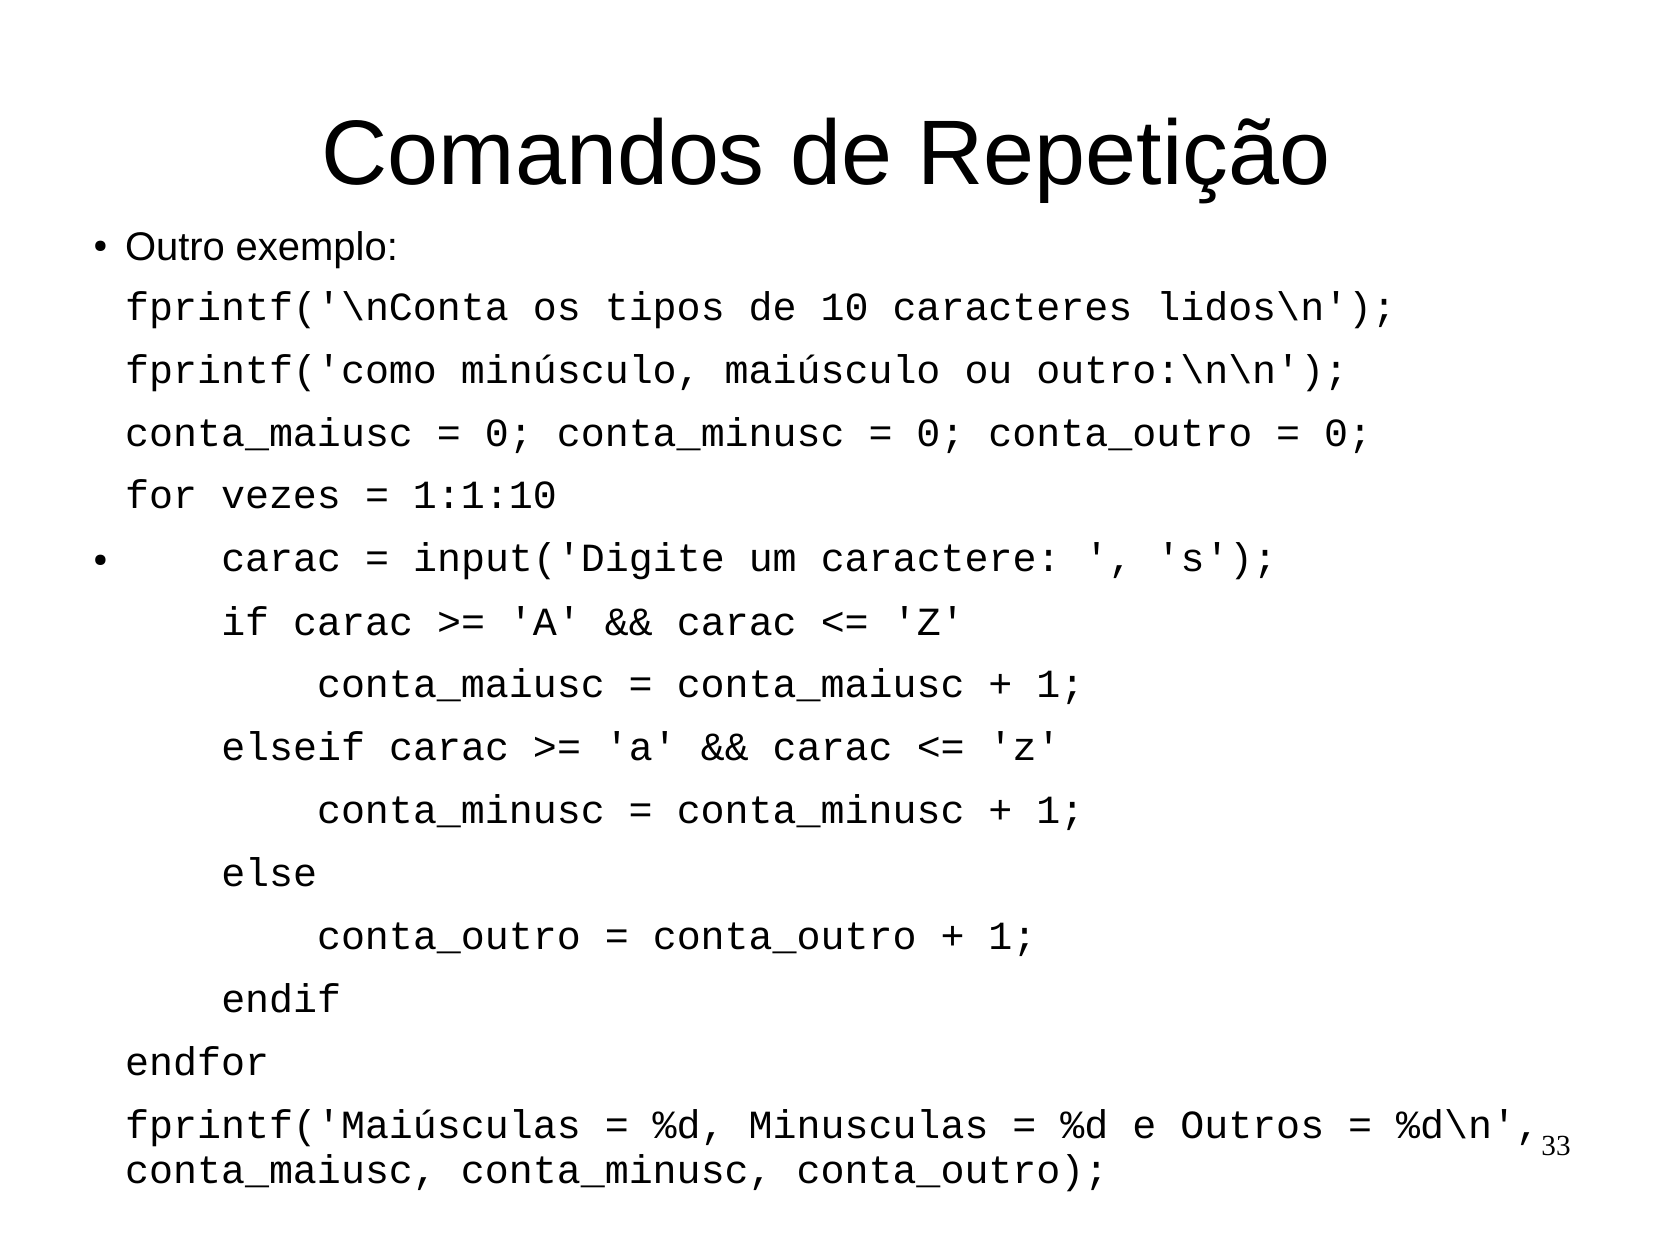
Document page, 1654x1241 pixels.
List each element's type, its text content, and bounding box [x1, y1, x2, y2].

list Outro exemplo: fprintf('\nConta os tipos de 10 caracteres lidos\n'); fprintf('como minúsculo, maiúsculo ou outro:\n\n'); conta_maiusc = 0; conta_minusc = 0; conta_outro = 0; for vezes = 1:1:10 carac = input('Digite um caractere: ', 's'); if carac >= 'A' && carac <= 'Z' conta_maiusc = conta_maiusc + 1; elseif carac >= 'a' && carac <= 'z' conta_minusc = conta_minusc + 1; else conta_outro = conta_outro + 1; endif endfor fprintf('Maiúsculas = %d, Minusculas = %d e Outros = %d\n', conta_maiusc, conta_minusc, conta_outro); [82, 224, 1571, 1205]
title Comandos de Repetição [82, 49, 1571, 224]
